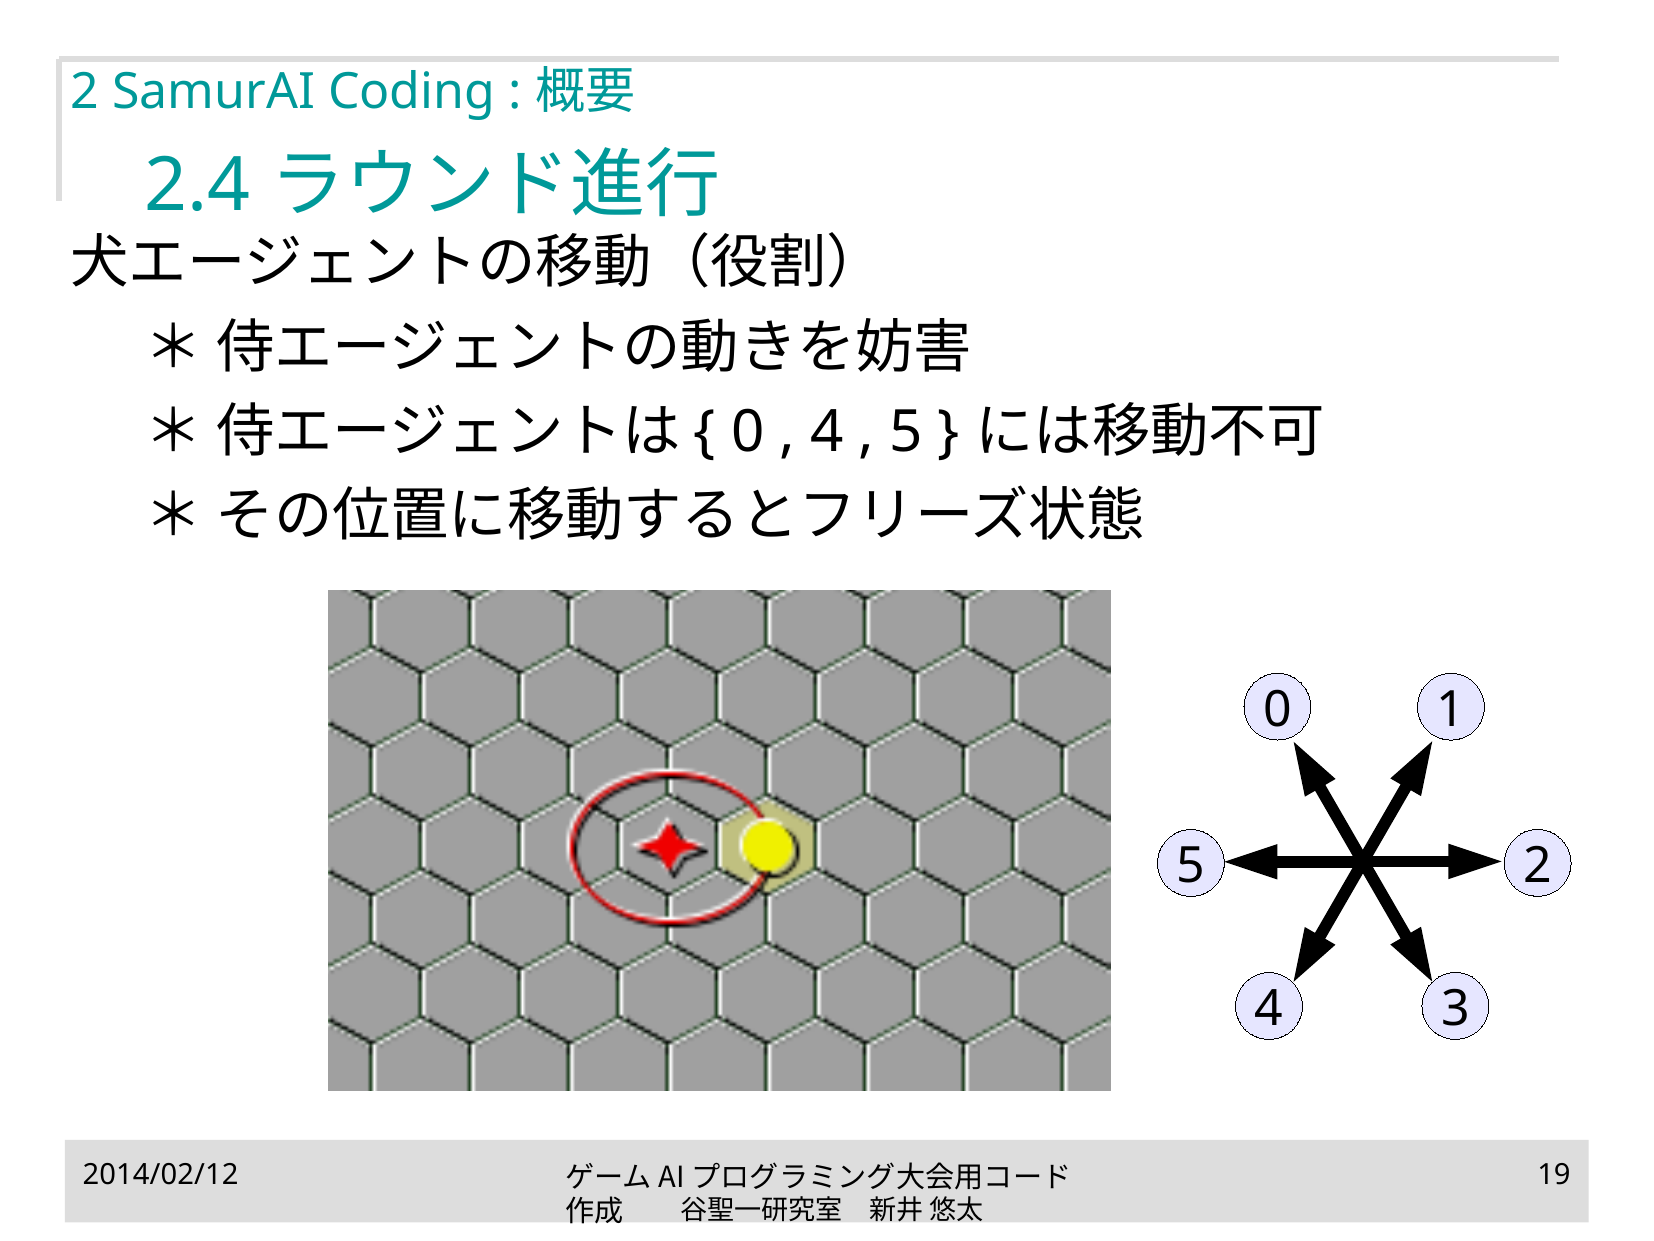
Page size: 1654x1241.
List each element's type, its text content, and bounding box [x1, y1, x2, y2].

subtitle 犬エージェントの移動（役割） ＊ 侍エージェントの動きを妨害 ＊ 侍エージェントは { 0 , 4 , 5 } には移動不可 ＊ その位置に移動するとフリーズ状態 [70, 259, 1560, 508]
text_box 1 [1417, 673, 1485, 741]
text_box 4 [1235, 972, 1303, 1040]
text_box 0 [1243, 673, 1311, 741]
text_box 2 [1504, 829, 1572, 897]
title 2 SamurAI Coding : 概要 2.4 ラウンド進行 [70, 79, 1560, 205]
text_box 5 [1157, 829, 1225, 897]
text_box 3 [1421, 972, 1489, 1040]
picture [328, 590, 1111, 1091]
